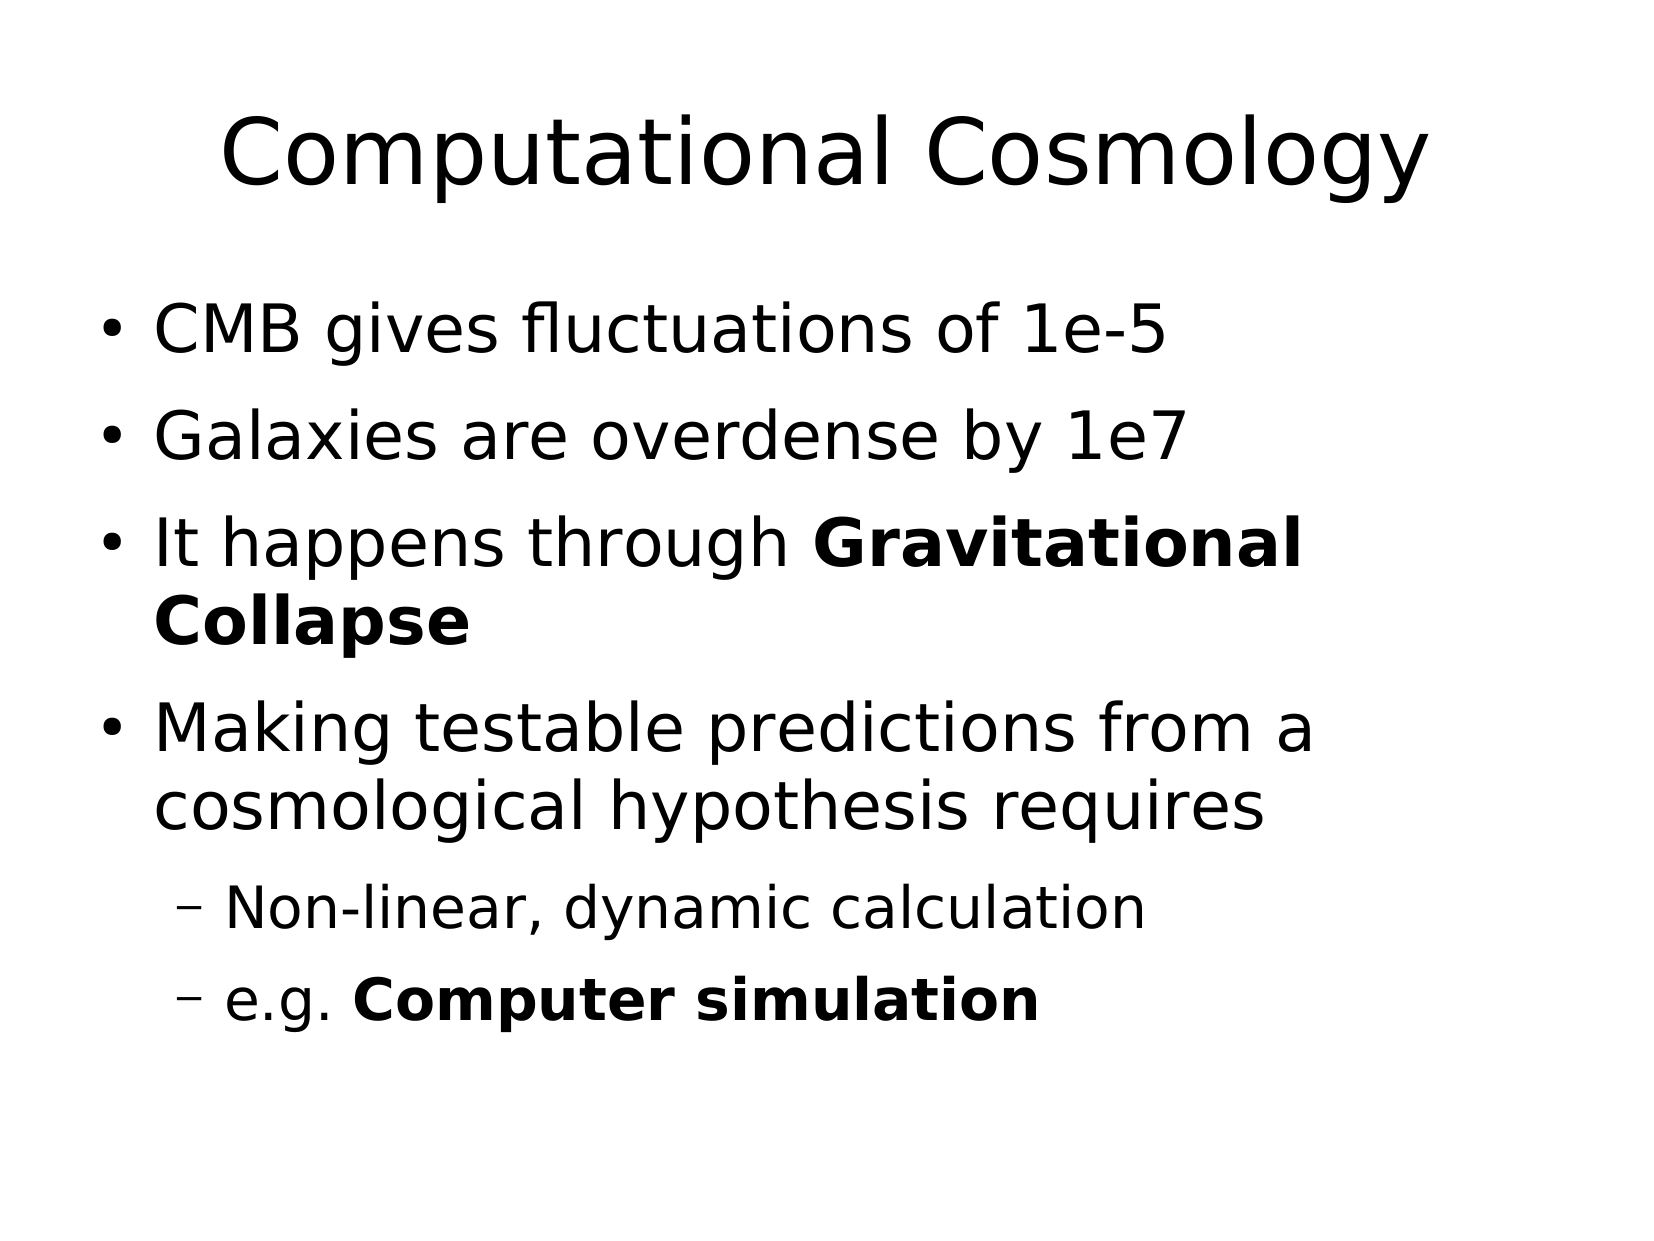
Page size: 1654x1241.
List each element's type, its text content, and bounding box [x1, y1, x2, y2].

list CMB gives fluctuations of 1e-5 Galaxies are overdense by 1e7 It happens through Gravitational Collapse Making testable predictions from a cosmological hypothesis requires Non-linear, dynamic calculation e.g. Computer simulation [82, 290, 1571, 1095]
title Computational Cosmology [82, 56, 1571, 250]
